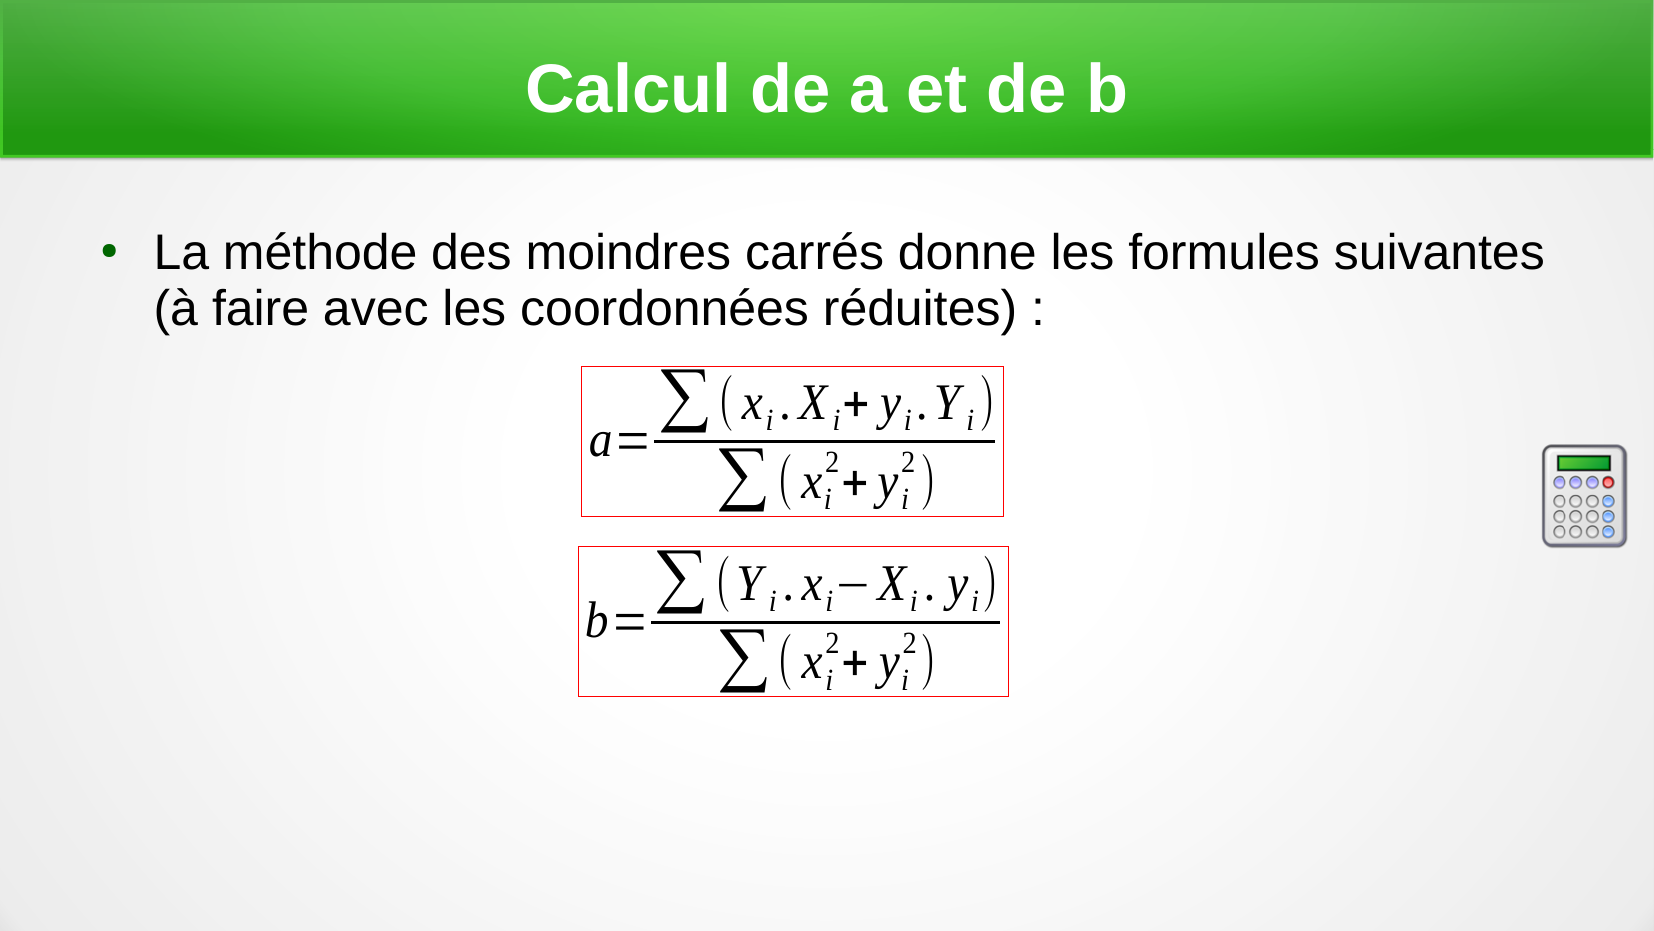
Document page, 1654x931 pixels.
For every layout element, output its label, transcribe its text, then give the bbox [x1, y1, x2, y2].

chart [578, 546, 1009, 697]
chart [581, 366, 1004, 517]
picture [1525, 436, 1642, 554]
list La méthode des moindres carrés donne les formules suivantes (à faire avec les coordonnées réduites) : [82, 224, 1571, 764]
title Calcul de a et de b [82, 35, 1571, 142]
